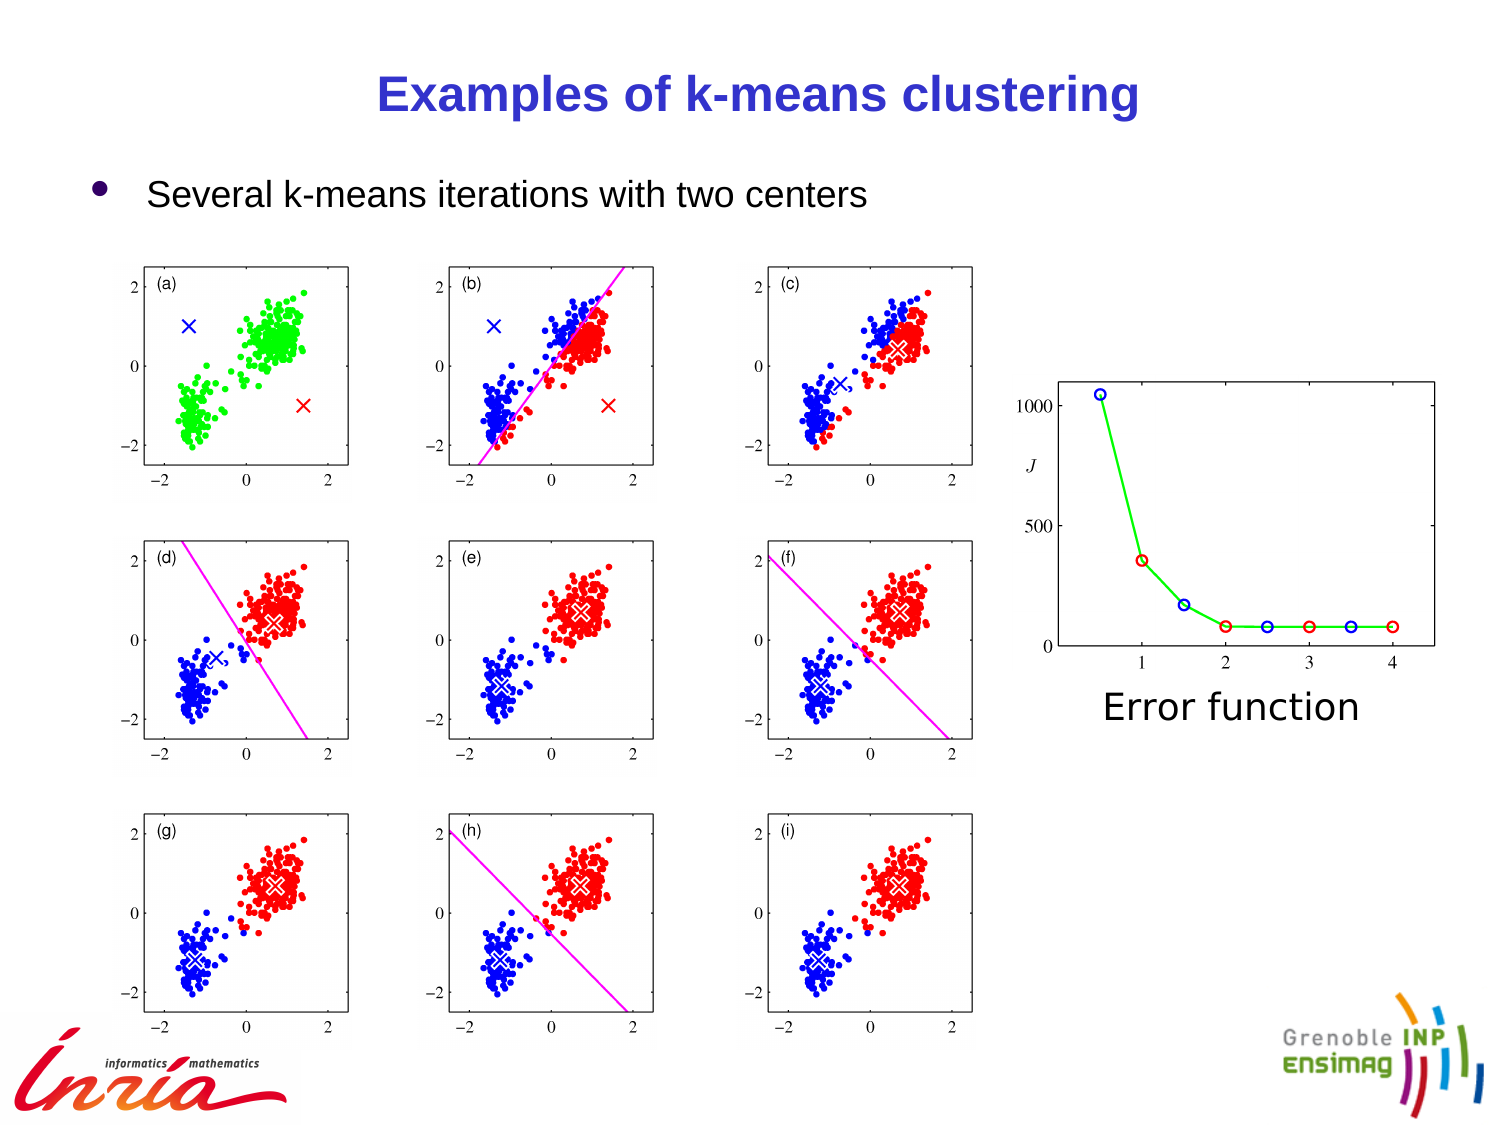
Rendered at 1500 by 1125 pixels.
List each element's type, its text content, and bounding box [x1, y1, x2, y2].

picture [736, 536, 976, 777]
text_box Error function [1087, 675, 1500, 1060]
picture [417, 536, 657, 777]
picture [1012, 374, 1442, 671]
picture [112, 262, 352, 503]
picture [417, 809, 657, 1051]
picture [112, 809, 352, 1051]
picture [736, 809, 976, 1051]
list Several k-means iterations with two centers [75, 162, 1426, 1101]
picture [112, 536, 352, 777]
title Examples of k-means clustering [75, 45, 1426, 138]
picture [0, 1012, 301, 1125]
picture [736, 262, 976, 503]
picture [1266, 1060, 1489, 1125]
picture [417, 262, 657, 503]
